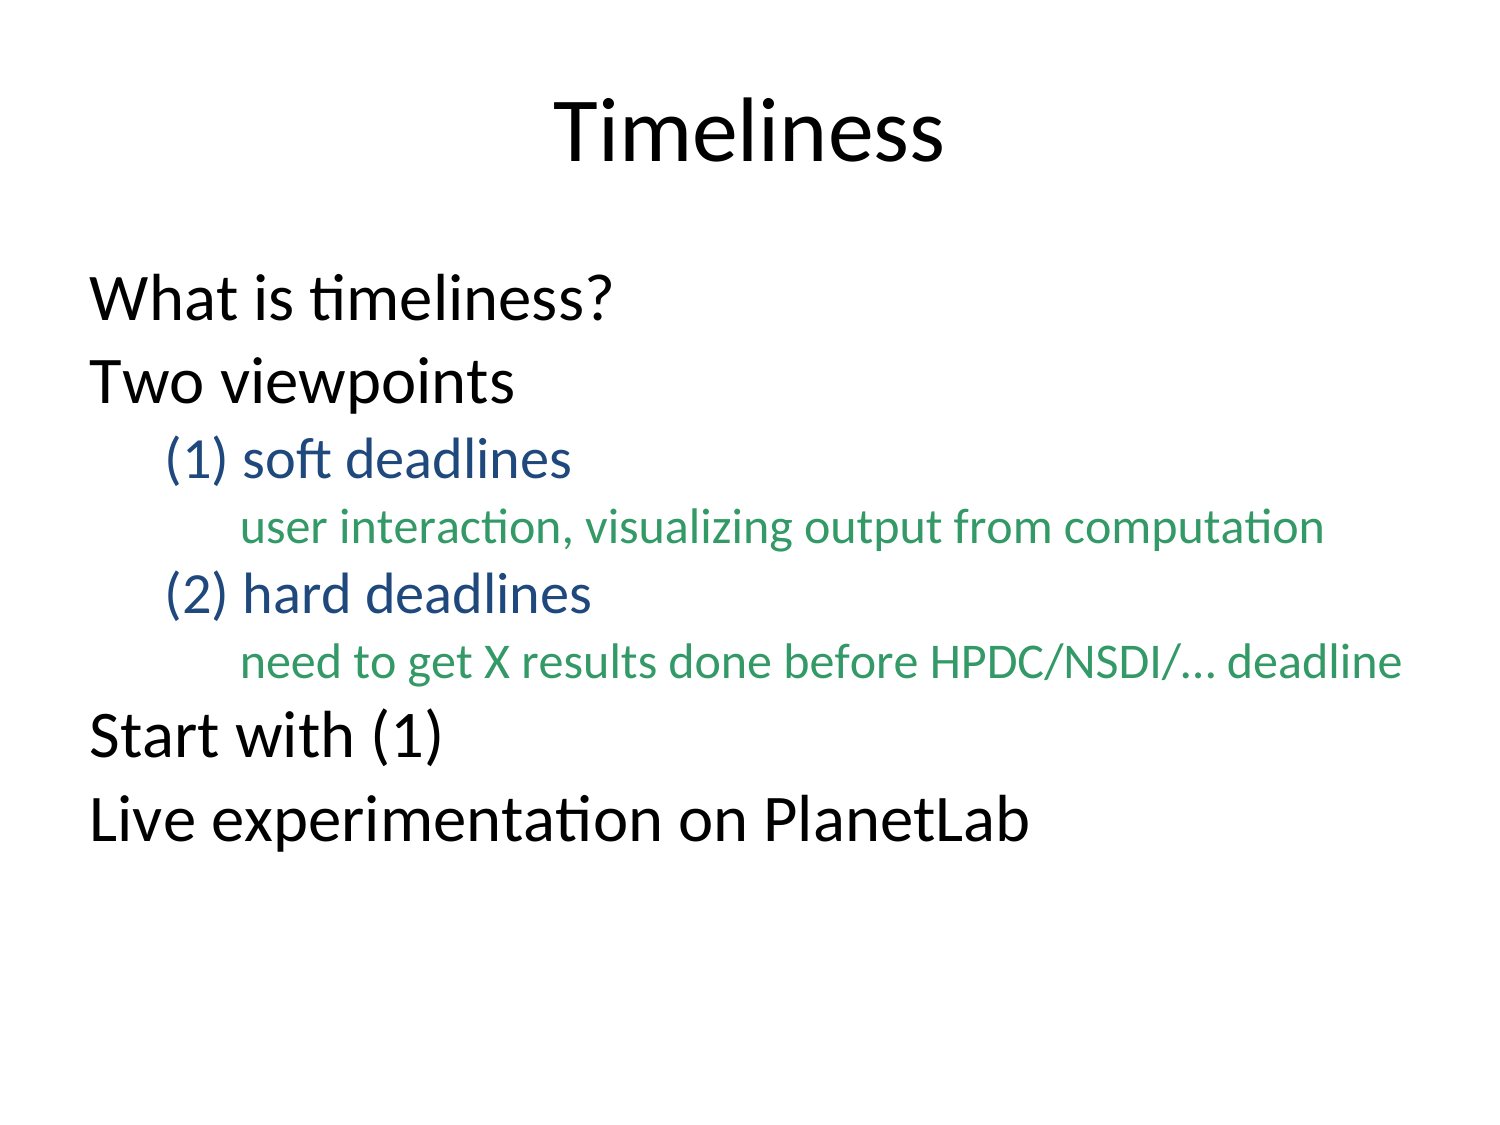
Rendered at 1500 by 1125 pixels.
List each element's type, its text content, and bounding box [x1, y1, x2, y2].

list What is timeliness? Two viewpoints (1) soft deadlines user interaction, visualizing output from computation (2) hard deadlines need to get X results done before HPDC/NSDI/… deadline Start with (1) Live experimentation on PlanetLab [74, 262, 1475, 1006]
title Timeliness [75, 45, 1426, 233]
